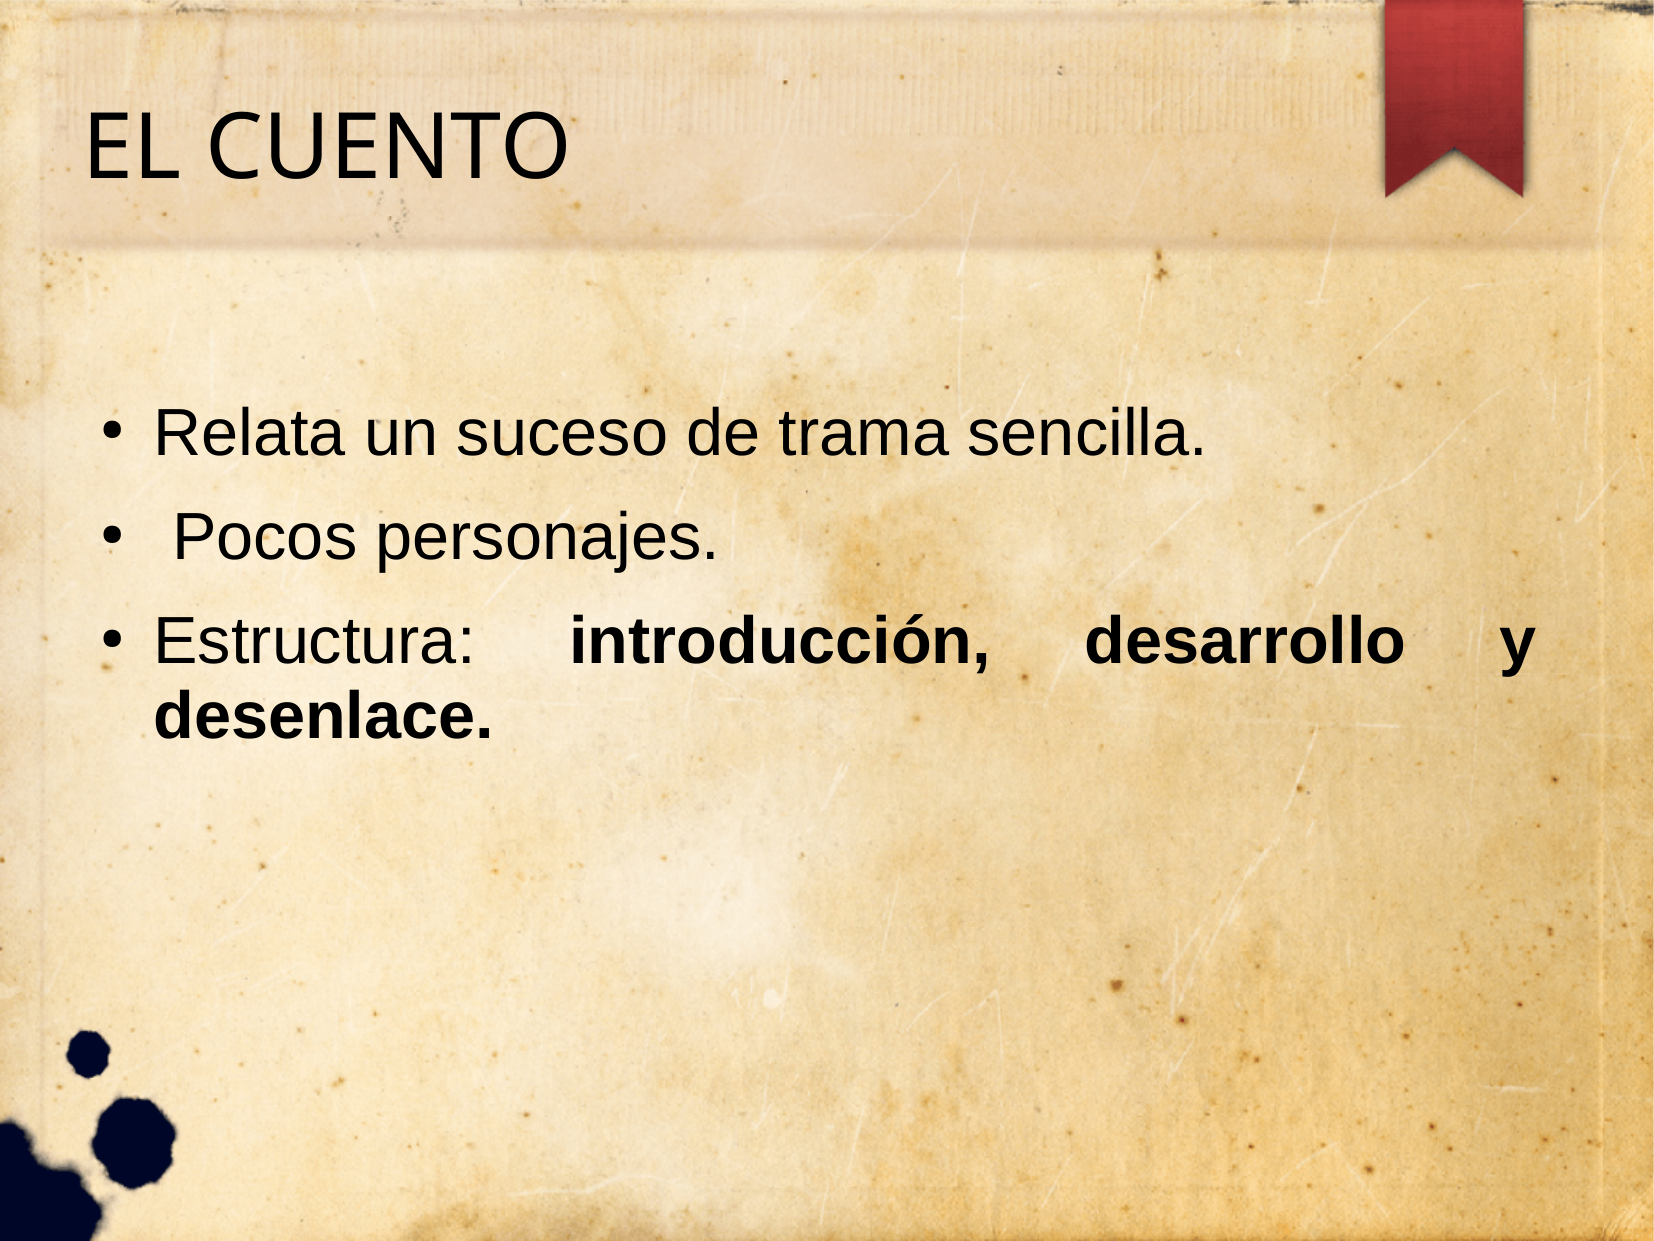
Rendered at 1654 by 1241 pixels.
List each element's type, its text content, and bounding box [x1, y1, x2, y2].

list Relata un suceso de trama sencilla. Pocos personajes. Estructura: introducción, desarrollo y desenlace. [82, 290, 1538, 1010]
title EL CUENTO [82, 49, 1347, 237]
picture [0, 0, 1654, 1241]
